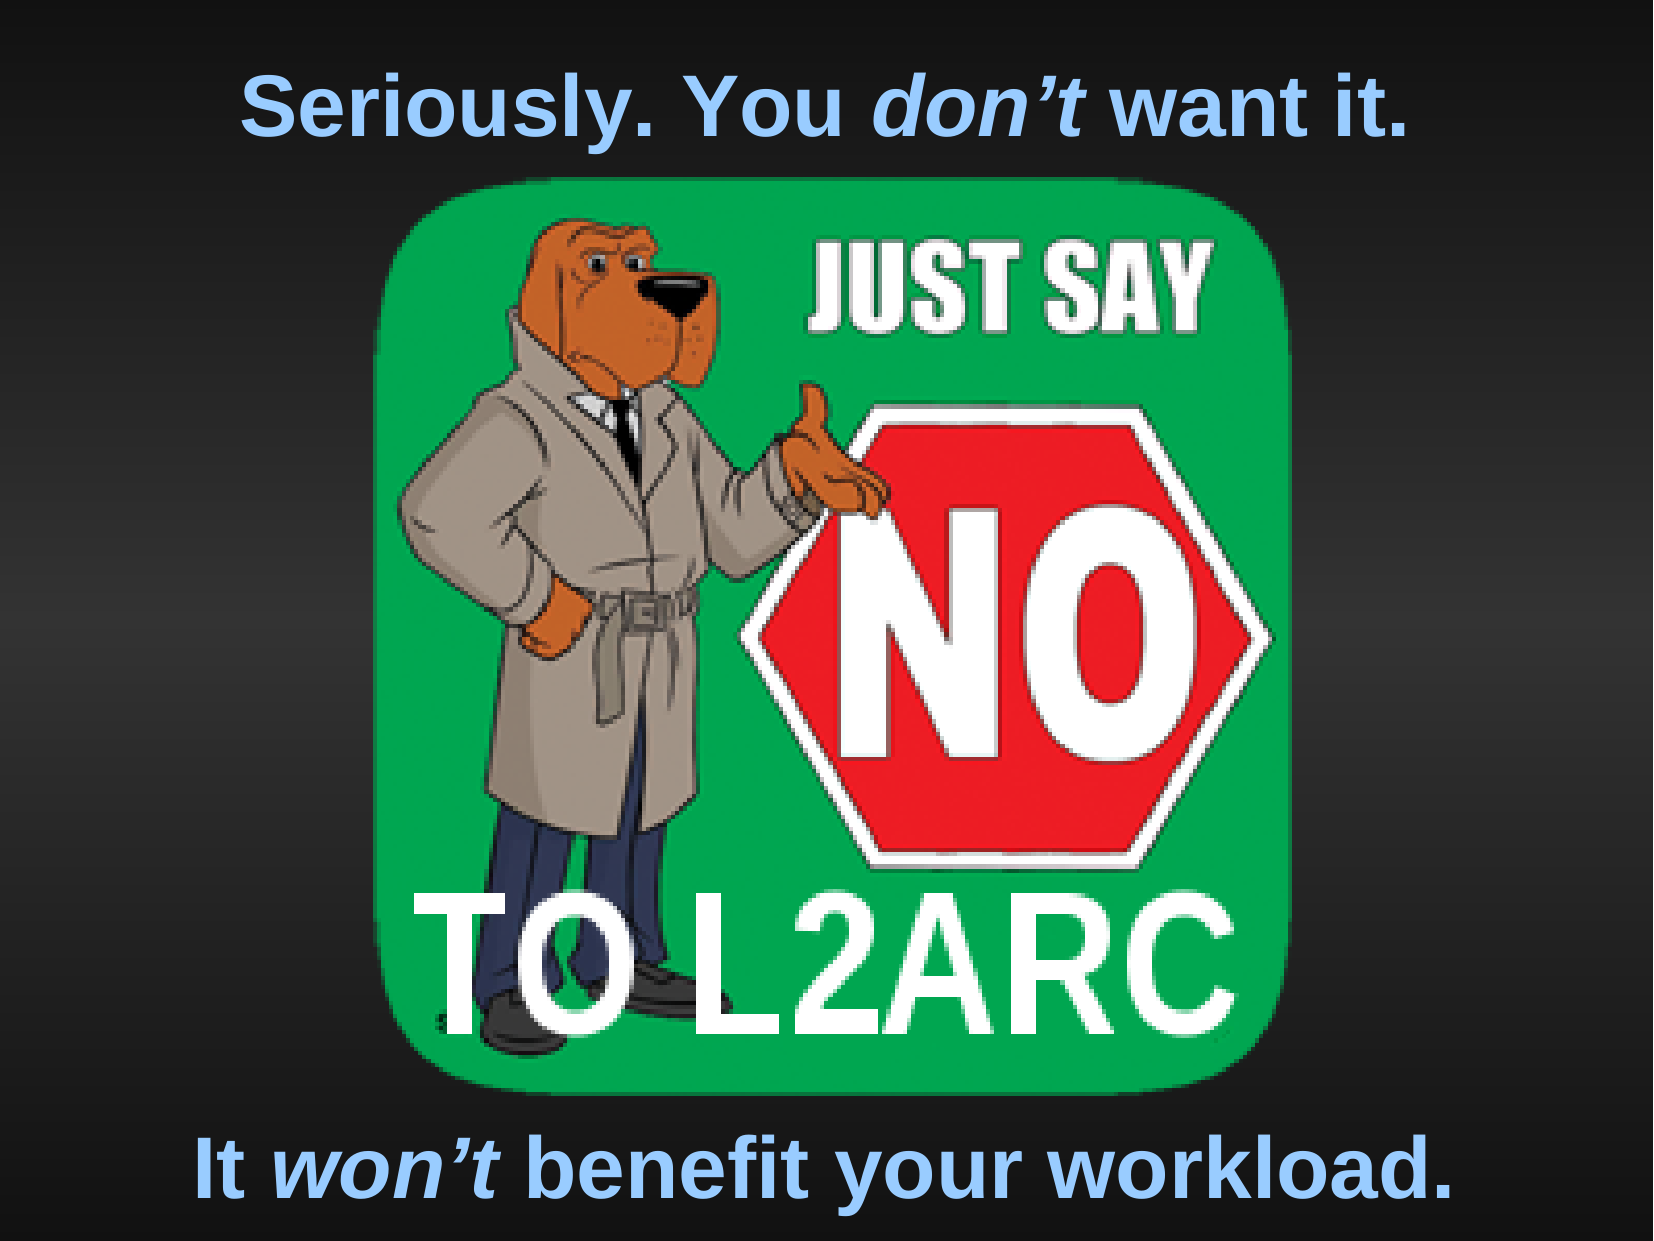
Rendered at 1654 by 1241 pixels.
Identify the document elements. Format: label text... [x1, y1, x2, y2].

title Seriously. You don’t want it. [0, 2, 1651, 211]
title It won’t benefit your workload. [0, 270, 1651, 1241]
picture [315, 119, 1351, 1156]
